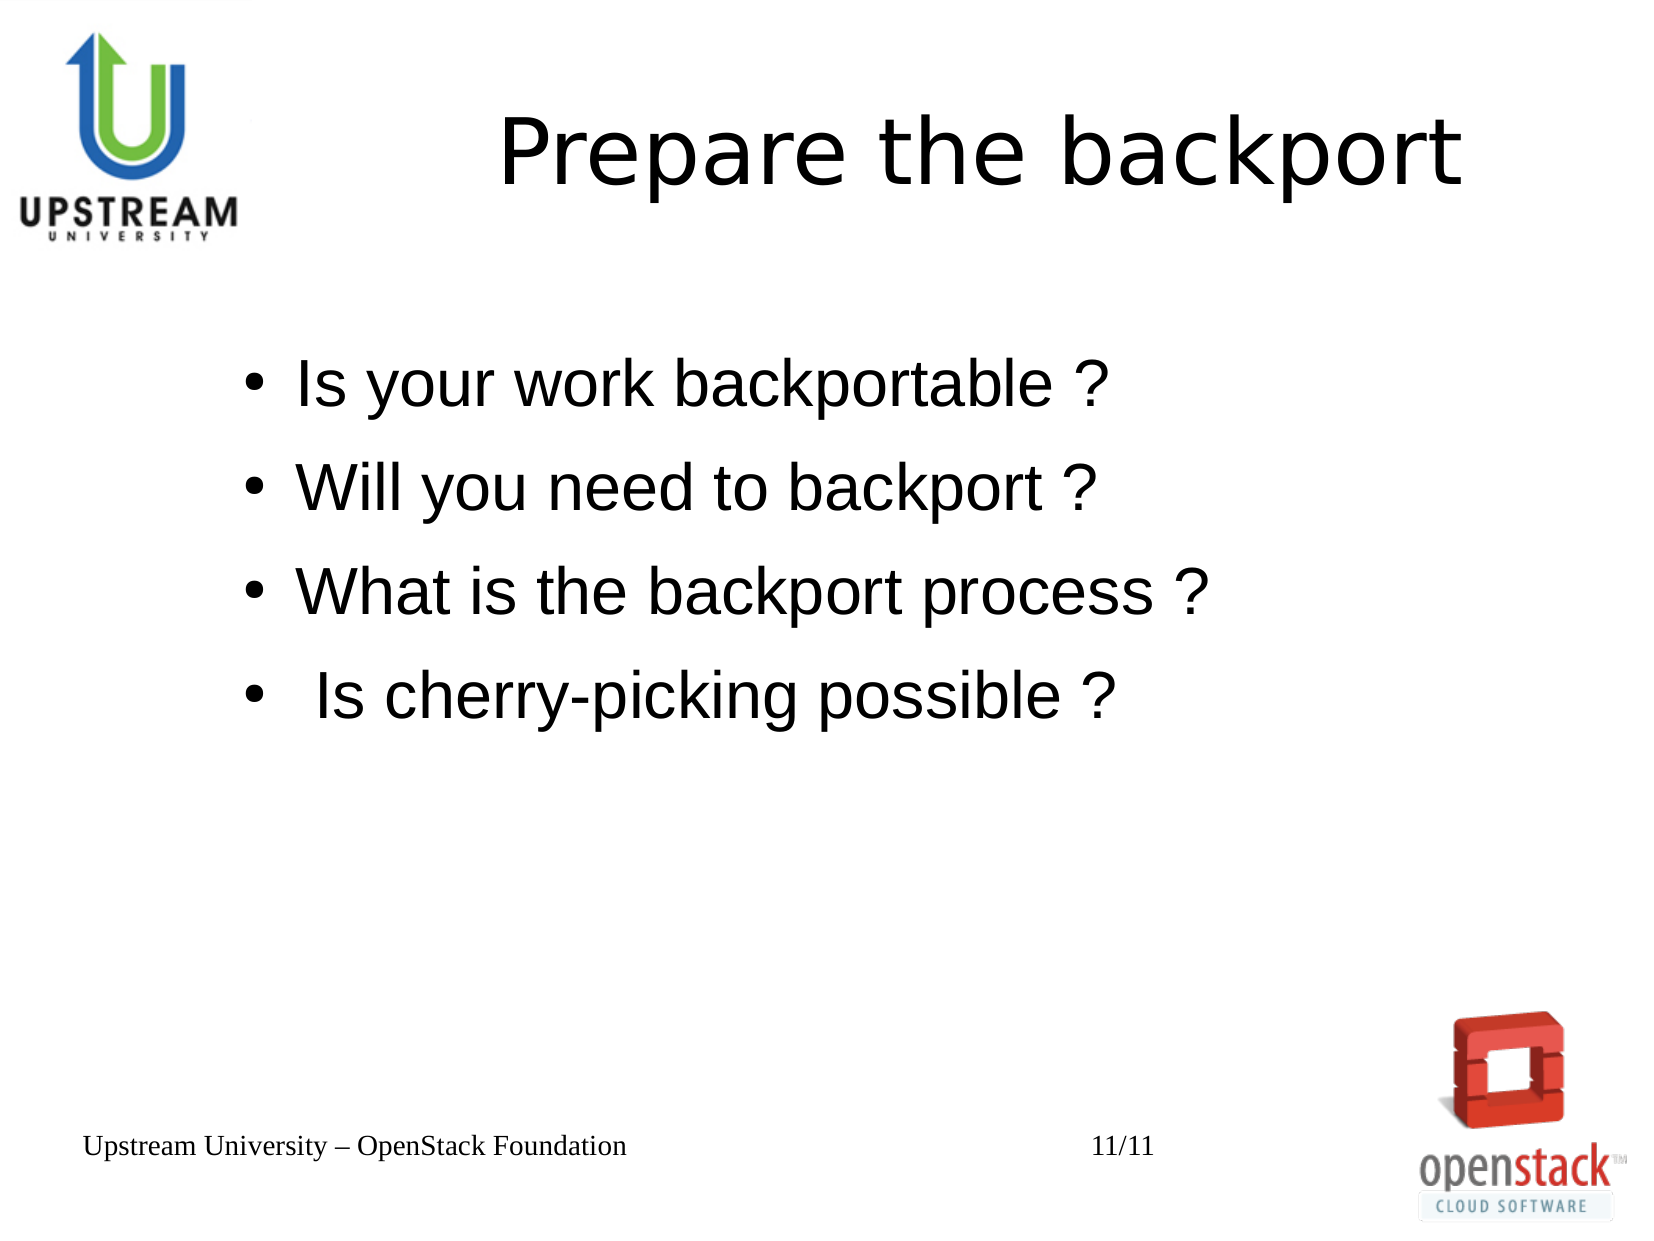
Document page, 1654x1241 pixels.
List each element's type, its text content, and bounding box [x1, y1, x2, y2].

picture [0, 0, 252, 269]
title Prepare the backport [390, 49, 1571, 257]
picture [1385, 983, 1654, 1241]
list Is your work backportable ? Will you need to backport ? What is the backport process ? Is cherry-picking possible ? [225, 345, 1471, 1066]
